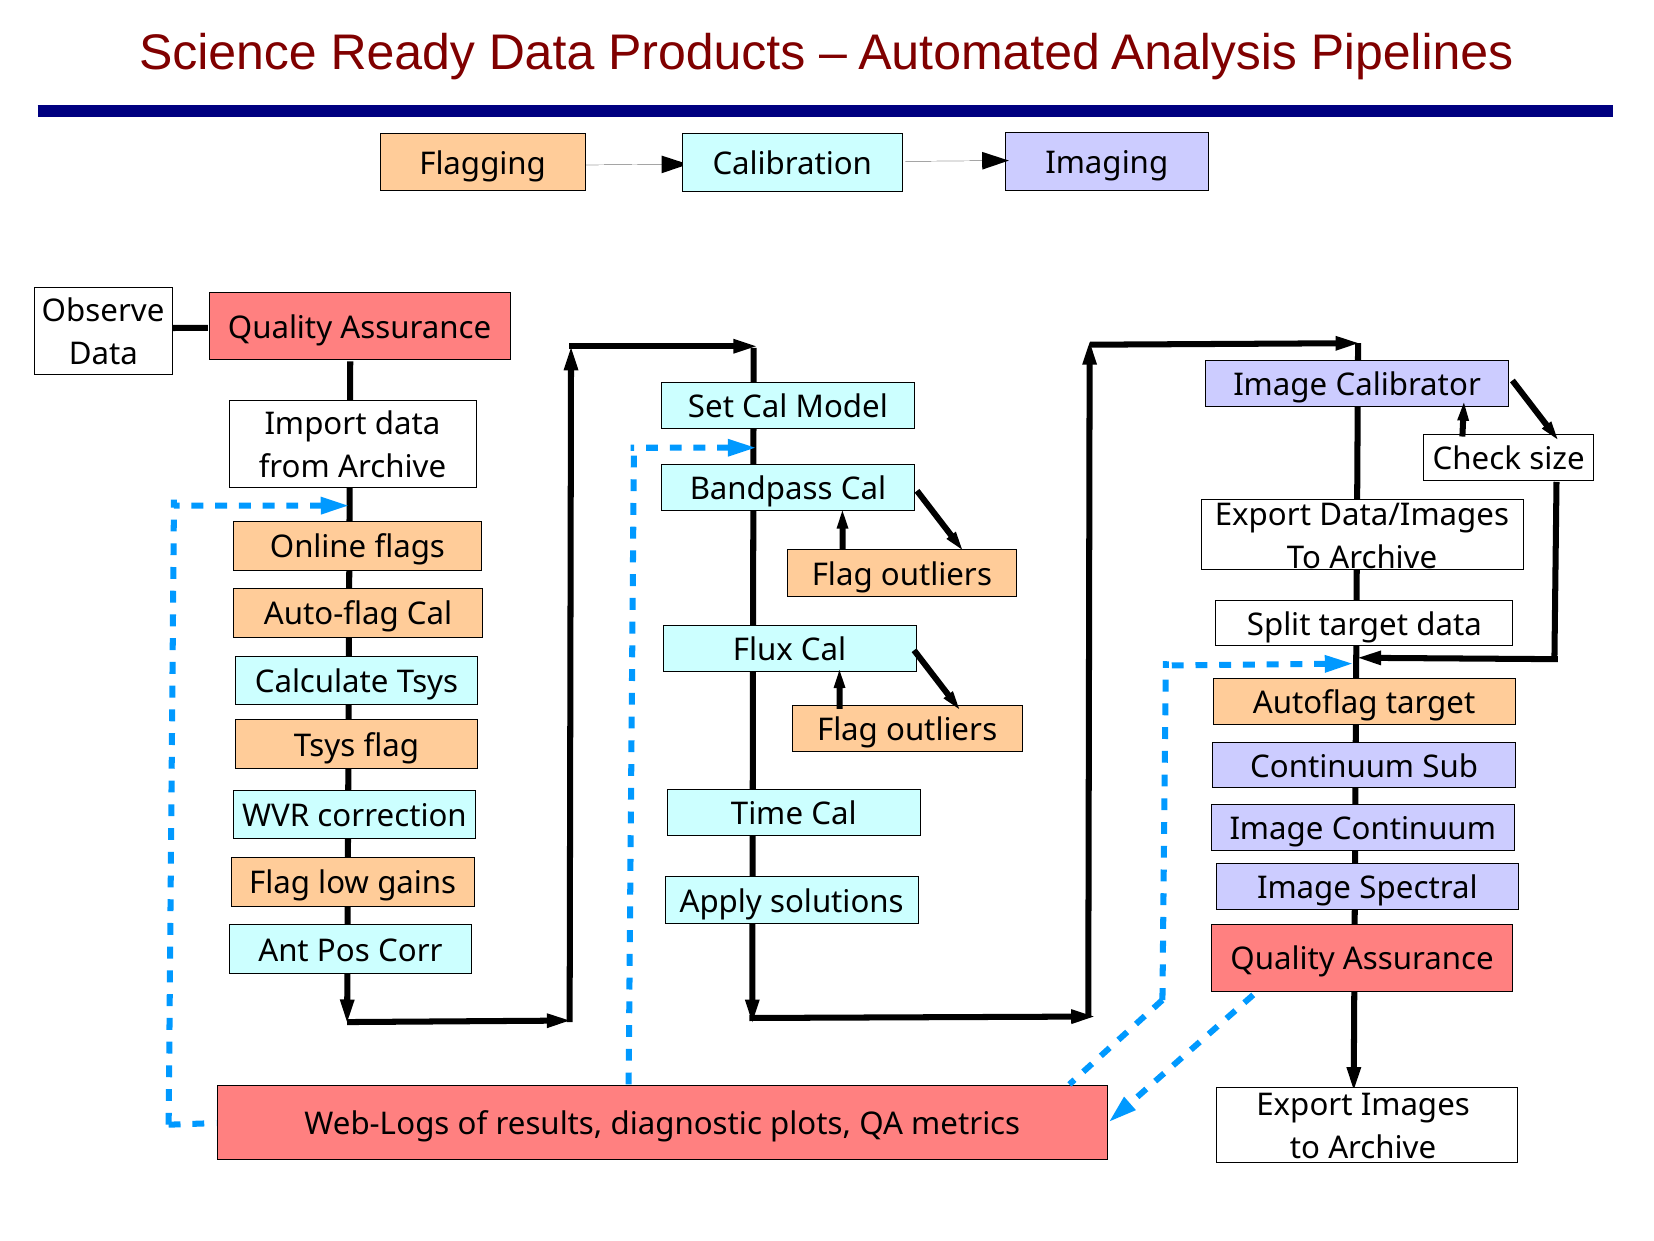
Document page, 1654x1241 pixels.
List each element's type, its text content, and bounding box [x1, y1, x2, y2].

text_box Calculate Tsys [235, 656, 478, 705]
text_box Flagging [380, 133, 586, 191]
text_box Import data from Archive [229, 400, 477, 488]
text_box Split target data [1215, 600, 1513, 646]
text_box Image Continuum [1211, 804, 1515, 851]
text_box Imaging [1005, 132, 1209, 191]
text_box Calibration [682, 133, 903, 192]
text_box Check size [1423, 434, 1594, 481]
text_box Tsys flag [235, 719, 478, 769]
text_box Export Data/Images To Archive [1201, 499, 1524, 570]
text_box Auto-flag Cal [233, 588, 483, 638]
text_box Quality Assurance [209, 292, 511, 360]
text_box Continuum Sub [1212, 742, 1516, 788]
title Science Ready Data Products – Automated Analysis Pipelines [82, 15, 1571, 89]
text_box Set Cal Model [661, 382, 915, 429]
text_box Flux Cal [663, 625, 917, 672]
text_box WVR correction [233, 790, 476, 839]
text_box Image Spectral [1216, 863, 1519, 910]
text_box Flag outliers [792, 705, 1023, 752]
text_box Apply solutions [665, 876, 919, 924]
text_box Time Cal [667, 789, 921, 836]
text_box Observe Data [34, 287, 173, 375]
text_box Flag low gains [231, 857, 475, 907]
text_box Quality Assurance [1211, 924, 1513, 992]
text_box Ant Pos Corr [229, 924, 472, 974]
text_box Bandpass Cal [661, 464, 915, 511]
text_box Image Calibrator [1205, 360, 1509, 407]
text_box Export Images to Archive [1216, 1087, 1518, 1163]
text_box Flag outliers [787, 549, 1017, 597]
text_box Web-Logs of results, diagnostic plots, QA metrics [217, 1085, 1108, 1160]
text_box Online flags [233, 521, 482, 571]
text_box Autoflag target [1213, 678, 1516, 725]
